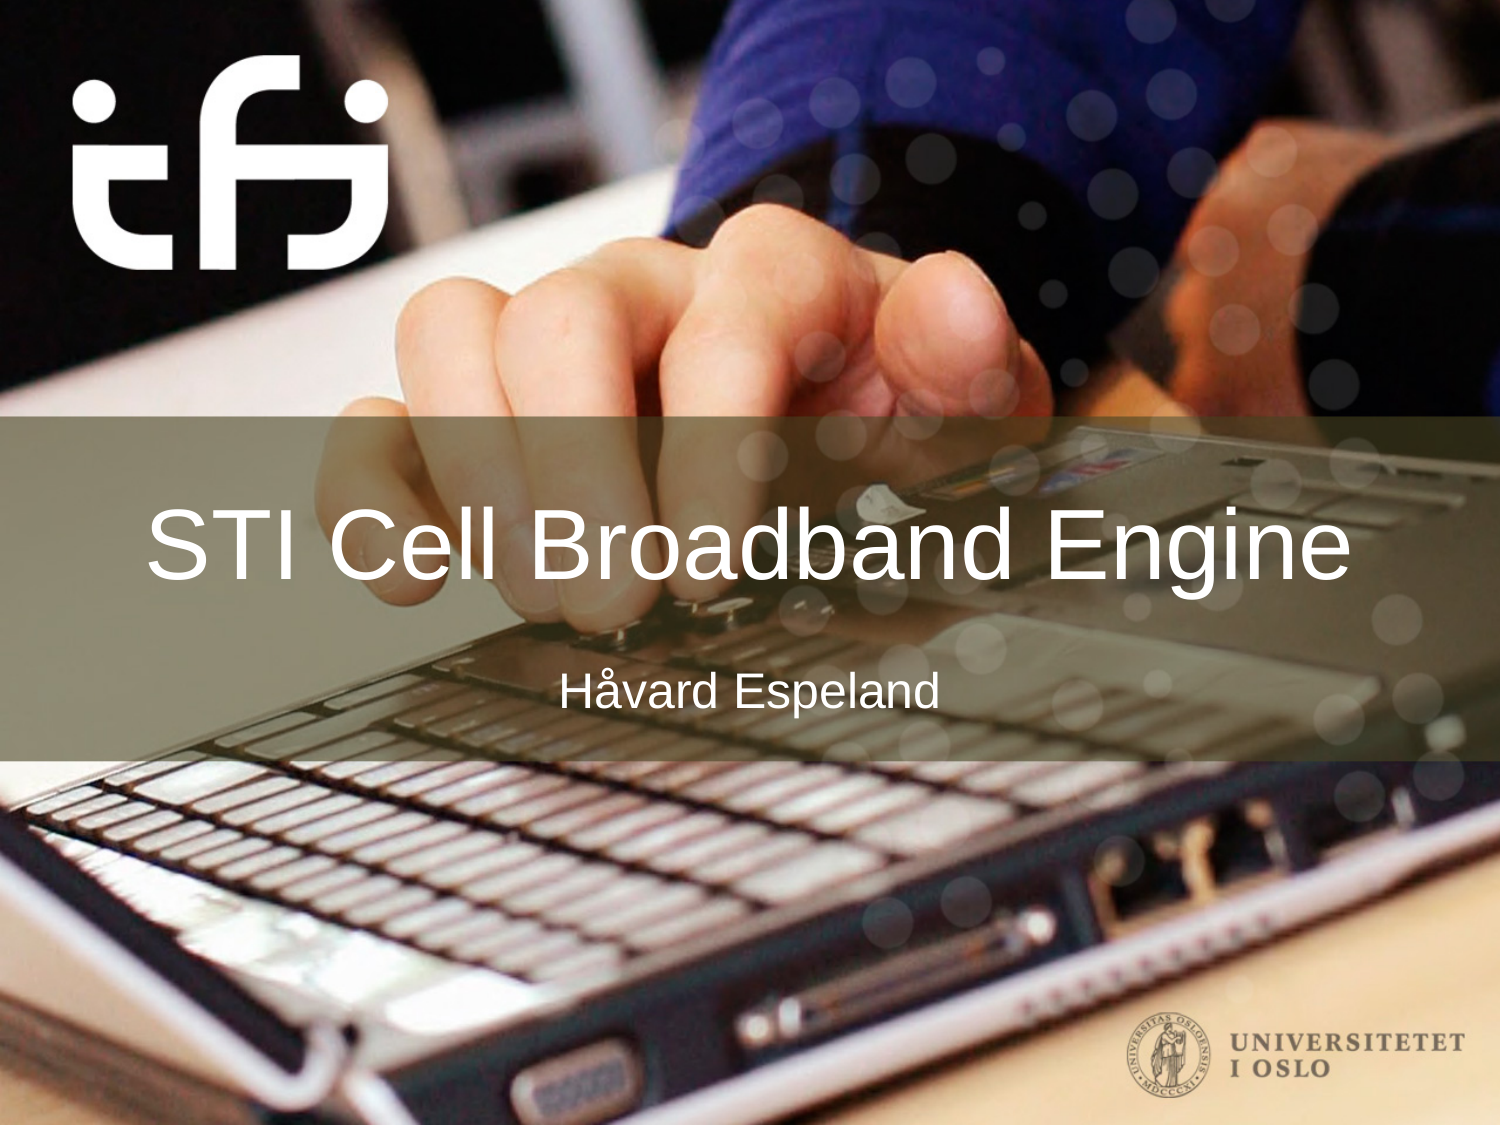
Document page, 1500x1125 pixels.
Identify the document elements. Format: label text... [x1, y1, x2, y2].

picture [0, 0, 1500, 471]
text_box STI Cell Broadband Engine [0, 471, 1500, 622]
text_box Håvard Espeland [75, 651, 1426, 727]
picture [0, 622, 1500, 1125]
